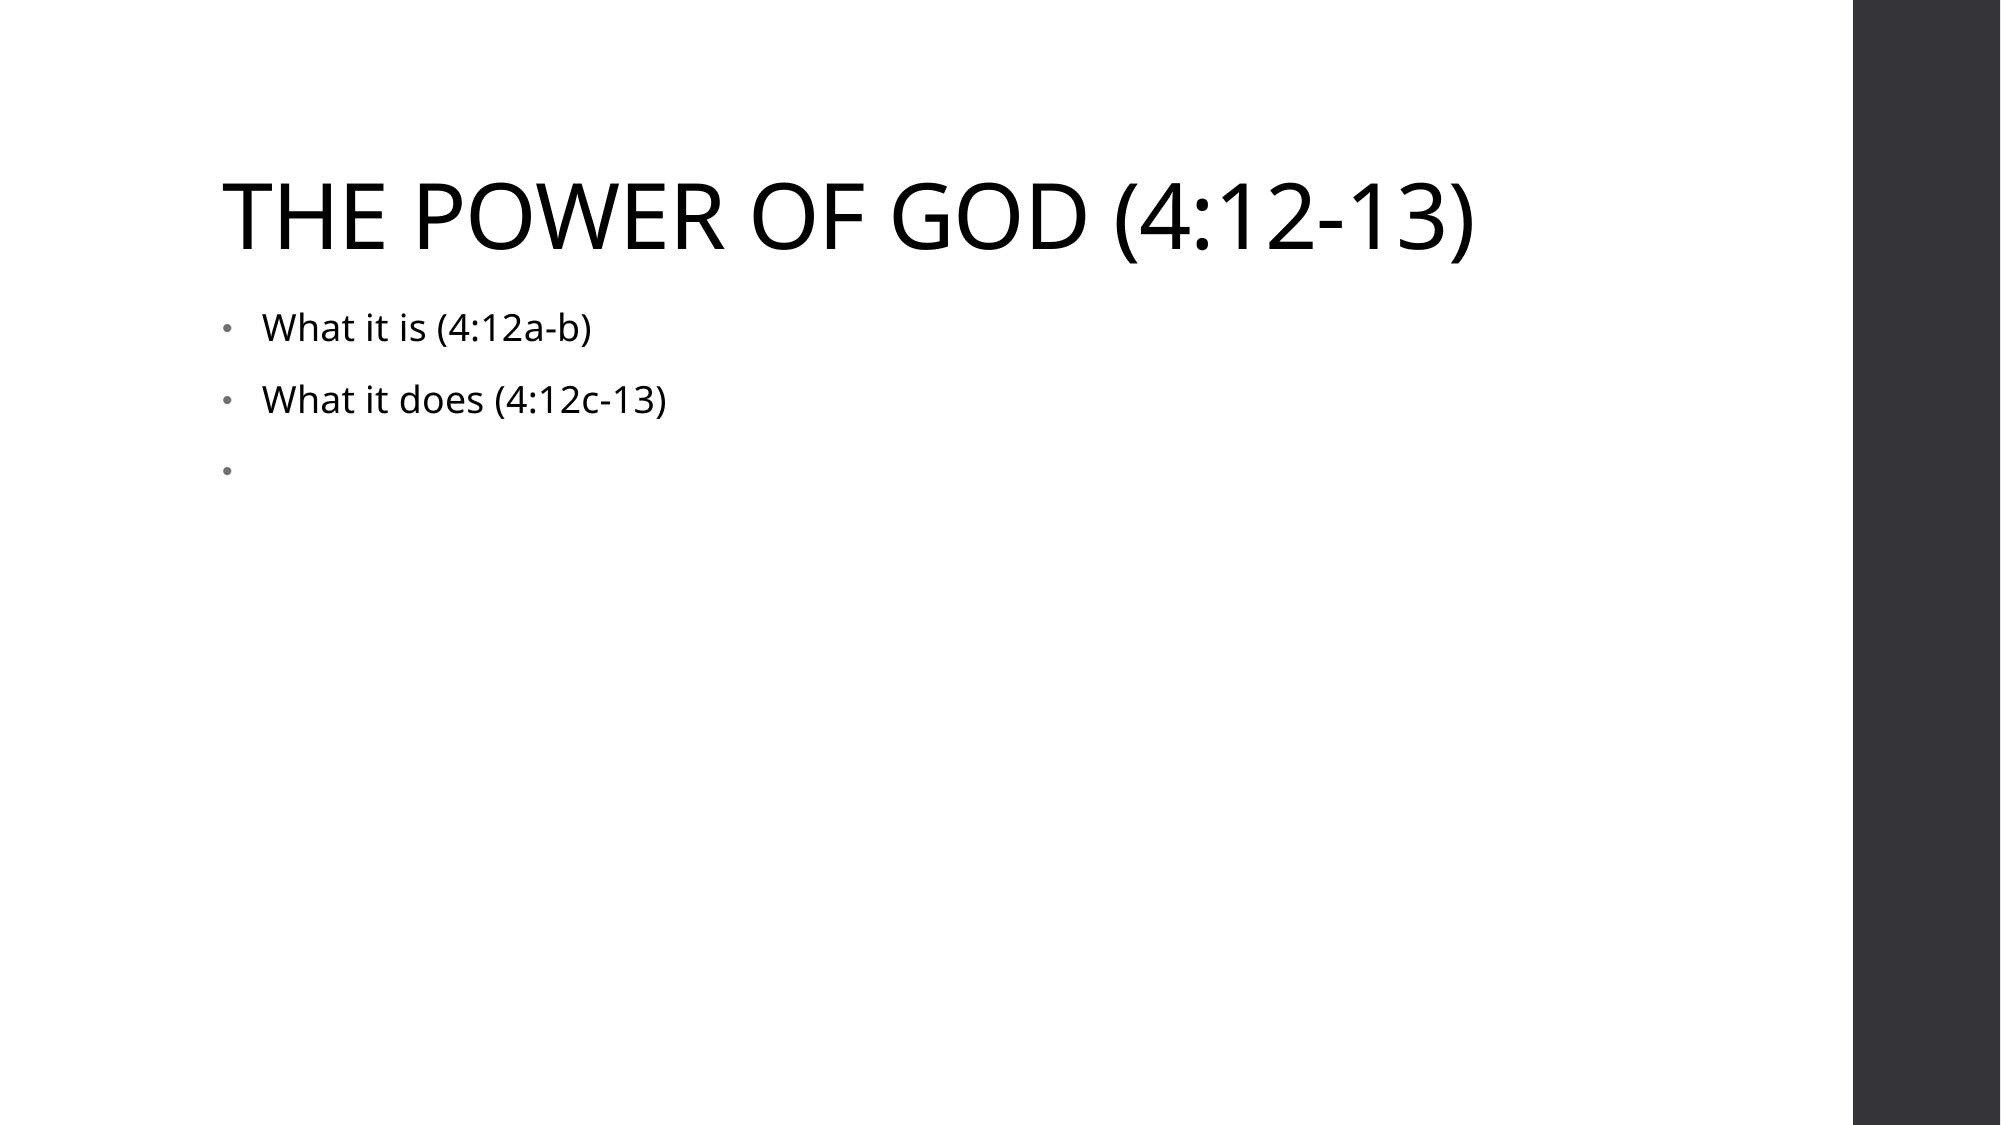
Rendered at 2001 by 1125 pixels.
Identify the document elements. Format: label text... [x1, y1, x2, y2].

list What it is (4:12a-b) What it does (4:12c-13) [206, 299, 1617, 1014]
title THE POWER OF GOD (4:12-13) [206, 60, 1797, 278]
